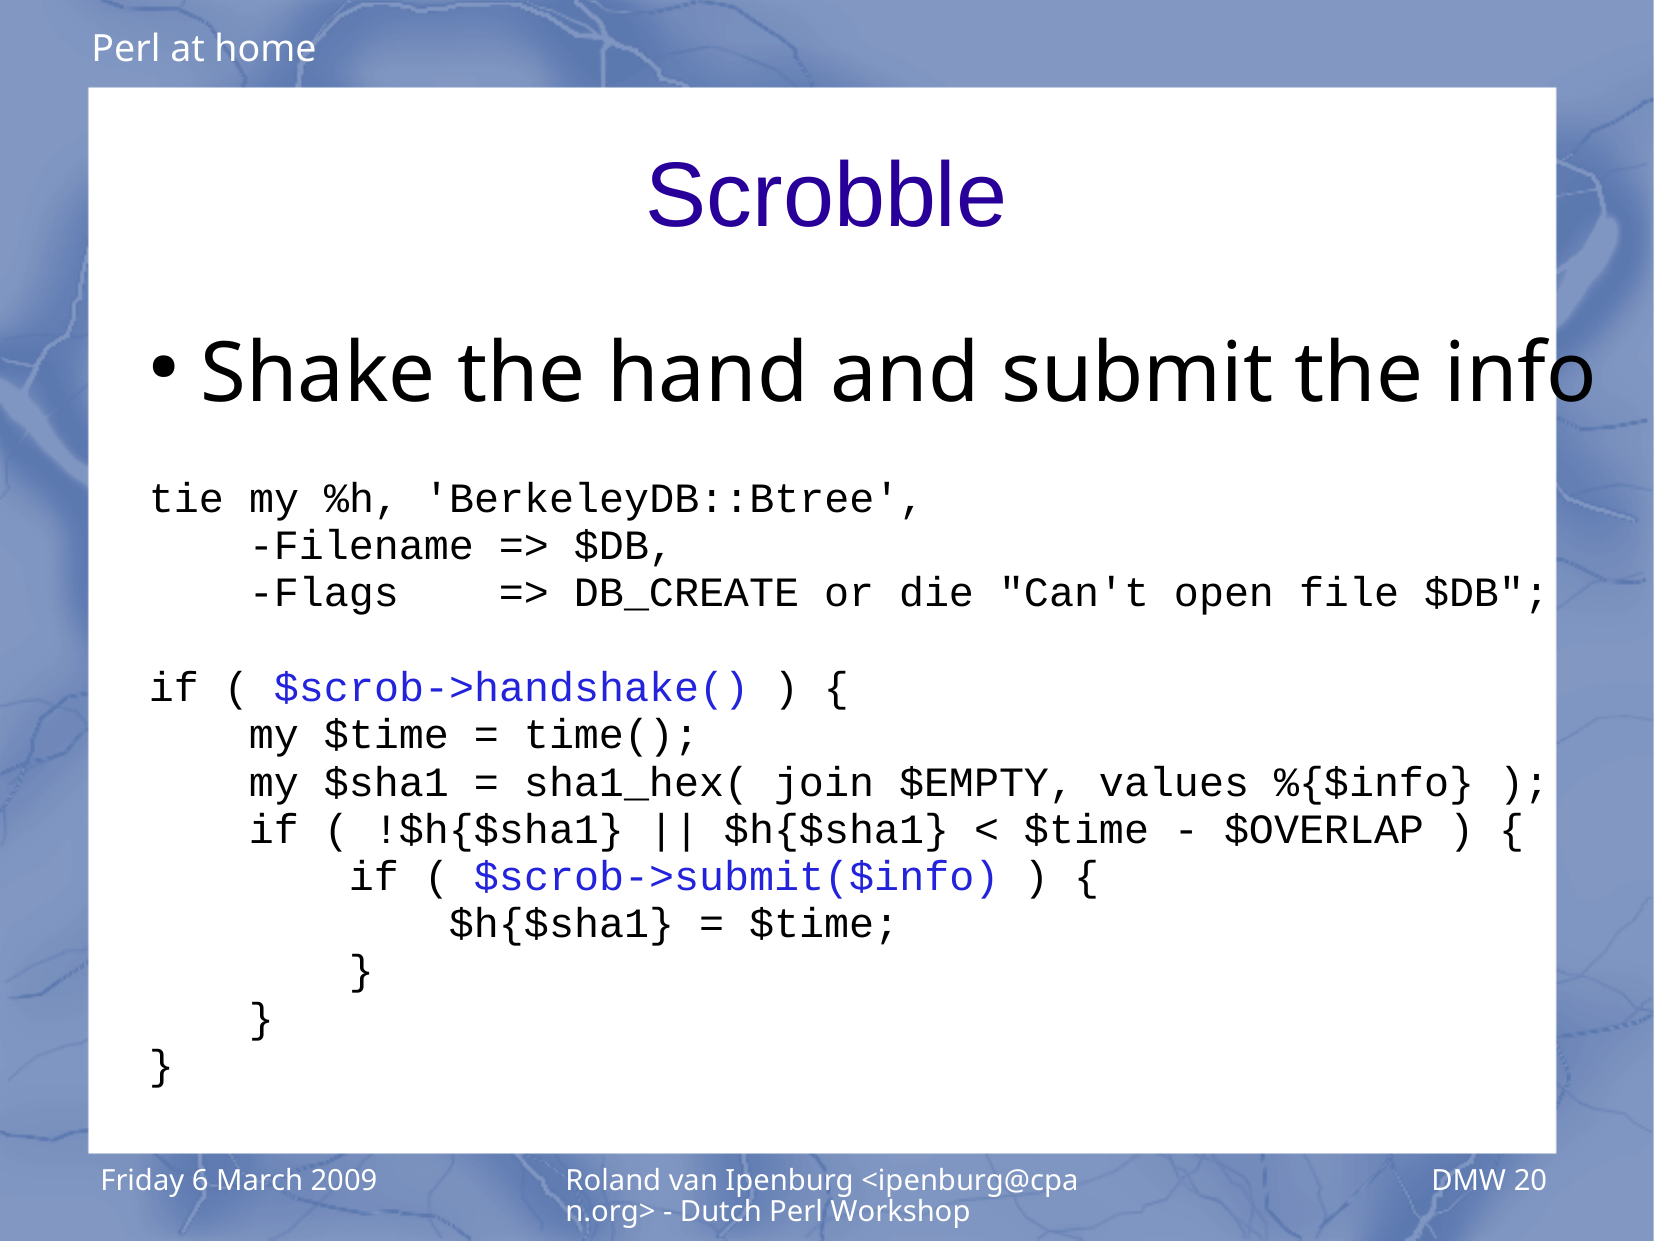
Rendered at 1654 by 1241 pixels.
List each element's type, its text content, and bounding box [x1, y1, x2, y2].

picture [0, 0, 1654, 1241]
title Scrobble [118, 98, 1536, 291]
text_box tie my %h, 'BerkeleyDB::Btree', -Filename => $DB, -Flags => DB_CREATE or die "Can't open file $DB"; if ( $scrob->handshake() ) { my $time = time(); my $sha1 = sha1_hex( join $EMPTY, values %{$info} ); if ( !$h{$sha1} || $h{$sha1} < $time - $OVERLAP ) { if ( $scrob->submit($info) ) { $h{$sha1} = $time; } } } [123, 459, 1576, 1110]
text_box Shake the hand and submit the info [123, 294, 1411, 427]
